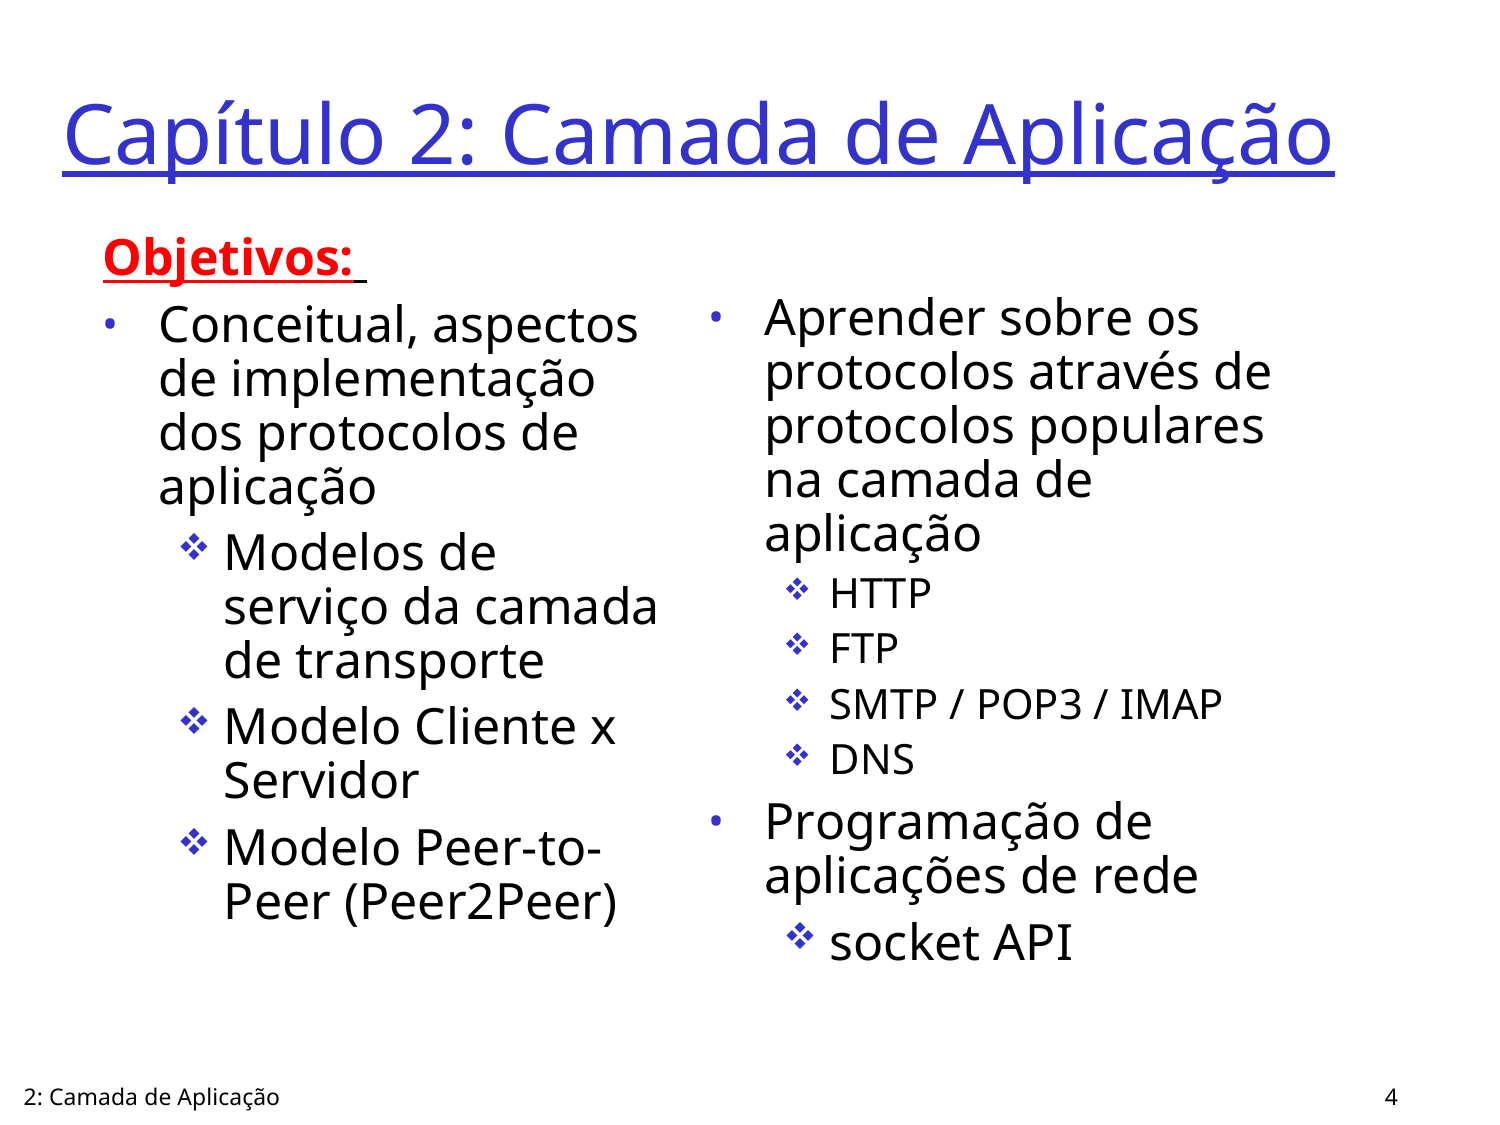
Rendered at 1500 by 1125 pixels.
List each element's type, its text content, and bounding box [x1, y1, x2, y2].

title Capítulo 2: Camada de Aplicação [47, 37, 1477, 225]
list Objetivos: Conceitual, aspectos de implementação dos protocolos de aplicação Modelos de serviço da camada de transporte Modelo Cliente x Servidor Modelo Peer-to-Peer (Peer2Peer) [87, 224, 676, 988]
list Aprender sobre os protocolos através de protocolos populares na camada de aplicação HTTP FTP SMTP / POP3 / IMAP DNS Programação de aplicações de rede socket API [693, 284, 1327, 1048]
